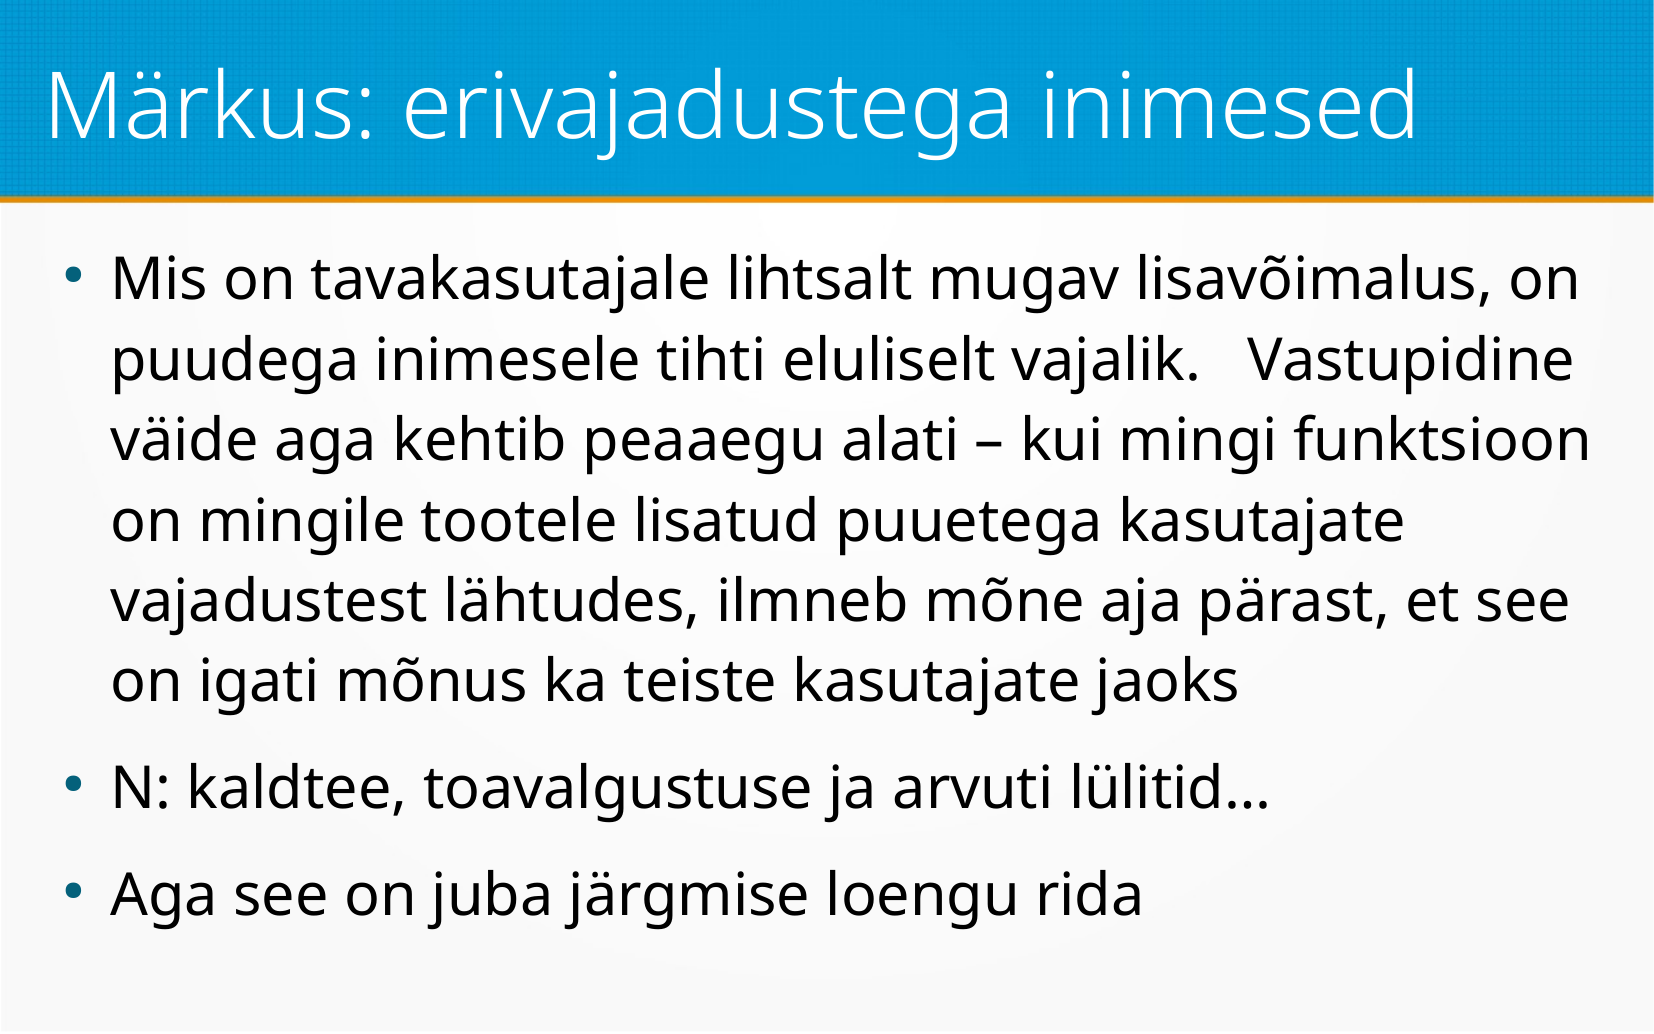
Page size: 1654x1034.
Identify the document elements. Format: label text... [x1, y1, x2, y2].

picture [0, 195, 1654, 1034]
title Märkus: erivajadustega inimesed [43, 0, 1619, 166]
list Mis on tavakasutajale lihtsalt mugav lisavõimalus, on puudega inimesele tihti eluliselt vajalik. Vastupidine väide aga kehtib peaaegu alati – kui mingi funktsioon on mingile tootele lisatud puuetega kasutajate vajadustest lähtudes, ilmneb mõne aja pärast, et see on igati mõnus ka teiste kasutajate jaoks N: kaldtee, toavalgustuse ja arvuti lülitid… Aga see on juba järgmise loengu rida [47, 236, 1607, 1002]
